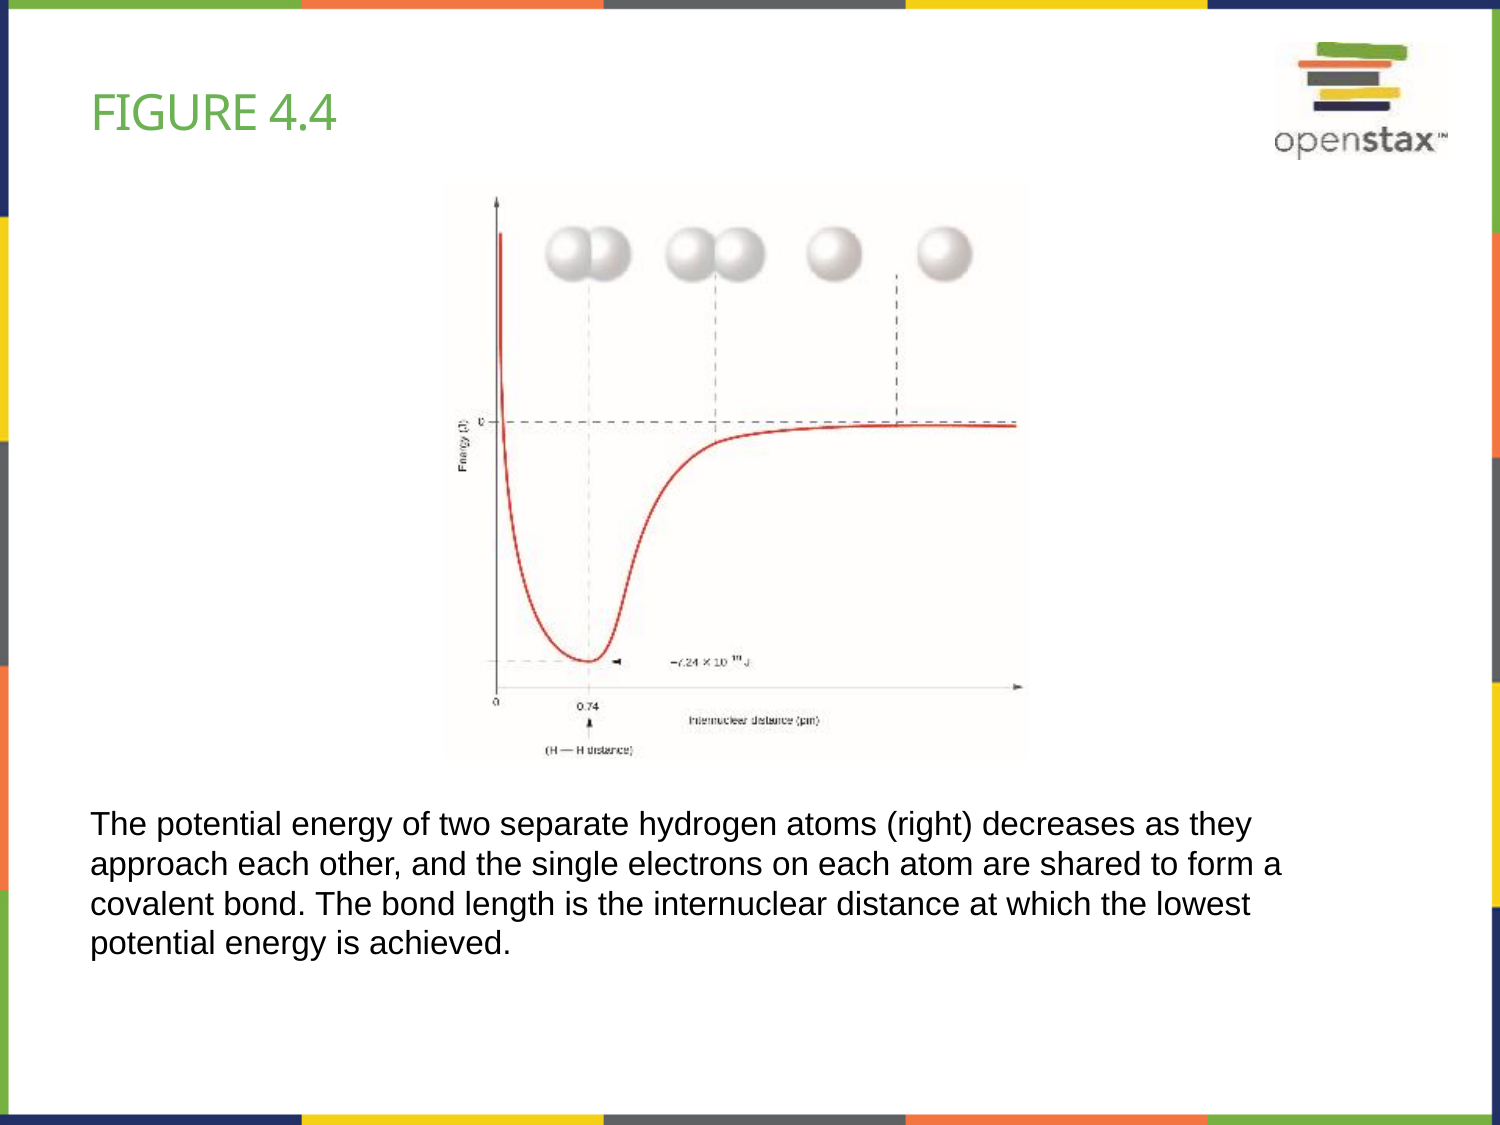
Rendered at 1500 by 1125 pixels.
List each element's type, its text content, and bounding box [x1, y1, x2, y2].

title Figure 4.4 [75, 39, 1398, 148]
picture [0, 0, 1500, 1125]
list The potential energy of two separate hydrogen atoms (right) decreases as they approach each other, and the single electrons on each atom are shared to form a covalent bond. The bond length is the internuclear distance at which the lowest potential energy is achieved. [75, 794, 1398, 986]
